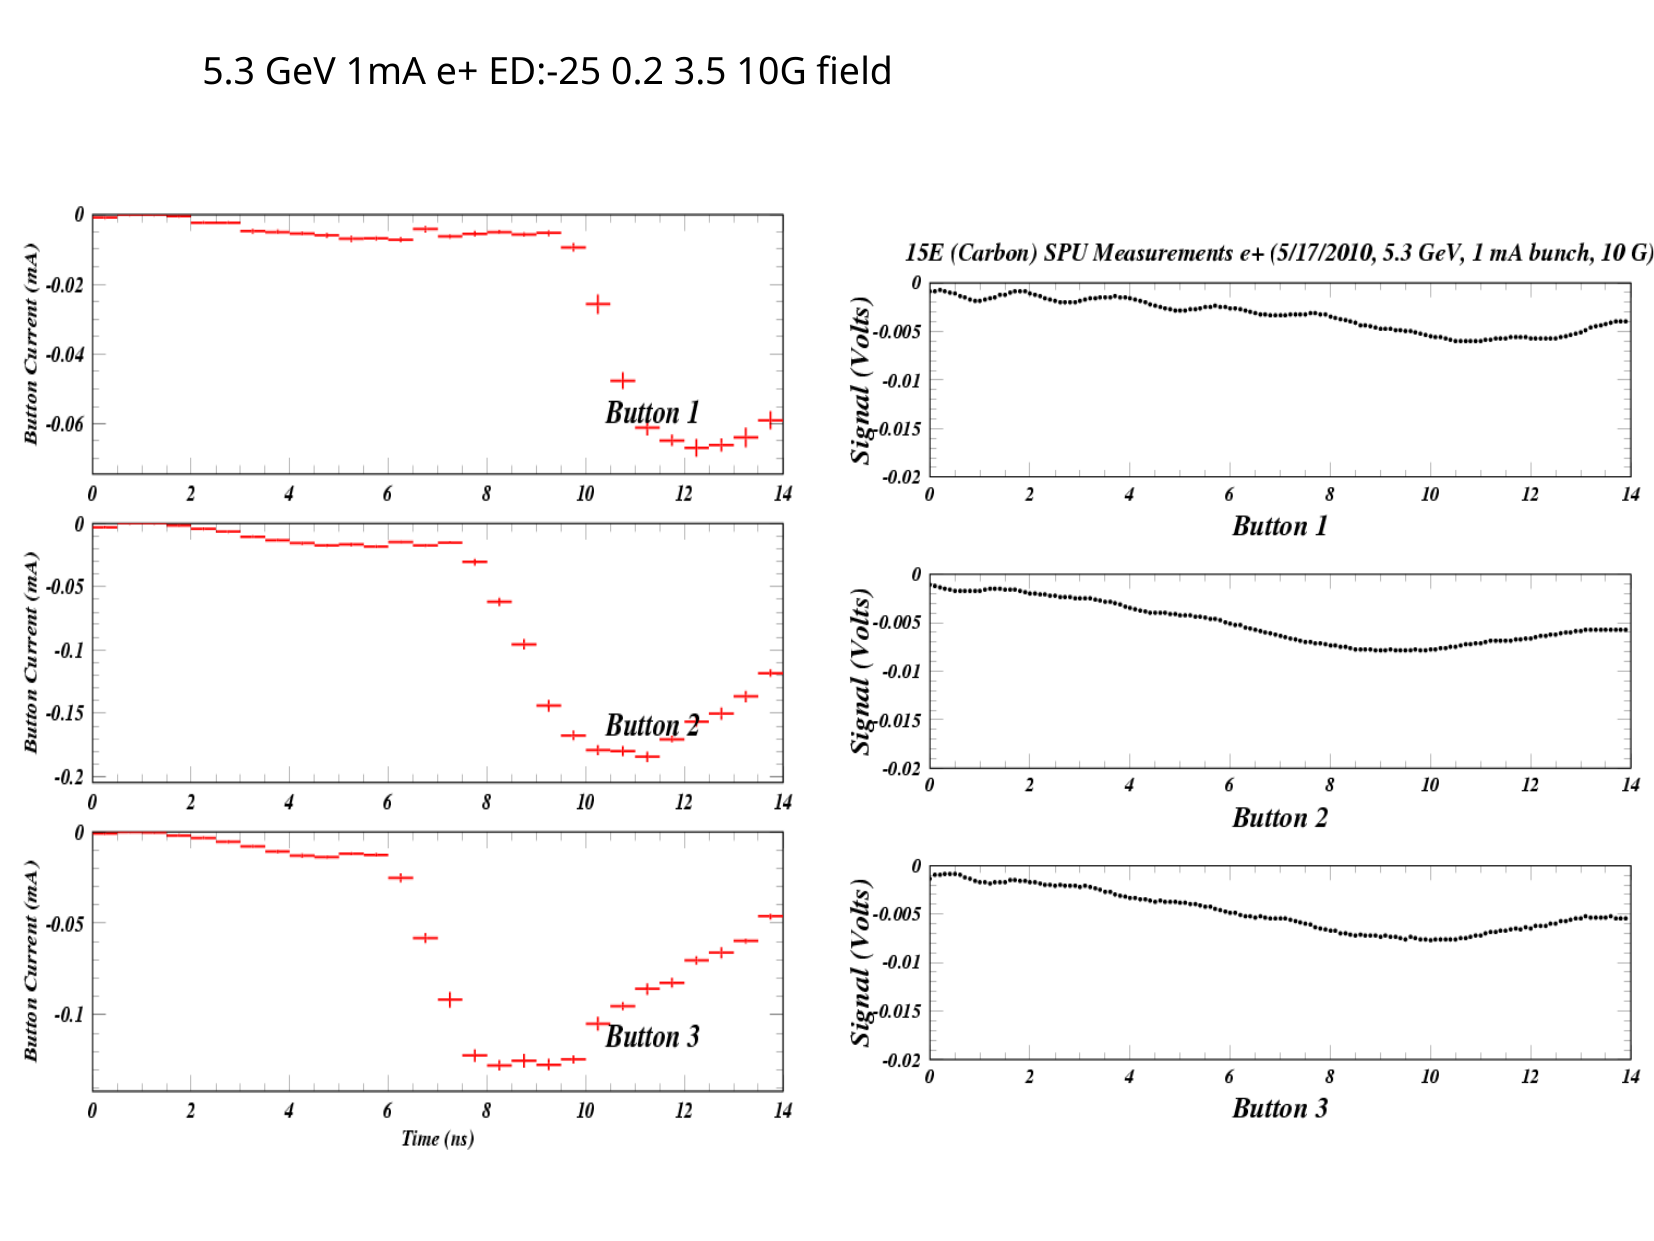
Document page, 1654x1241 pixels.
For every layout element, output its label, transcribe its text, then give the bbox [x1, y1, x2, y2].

text_box 5.3 GeV 1mA e+ ED:-25 0.2 3.5 10G field [187, 37, 1276, 97]
picture [0, 187, 1654, 1201]
